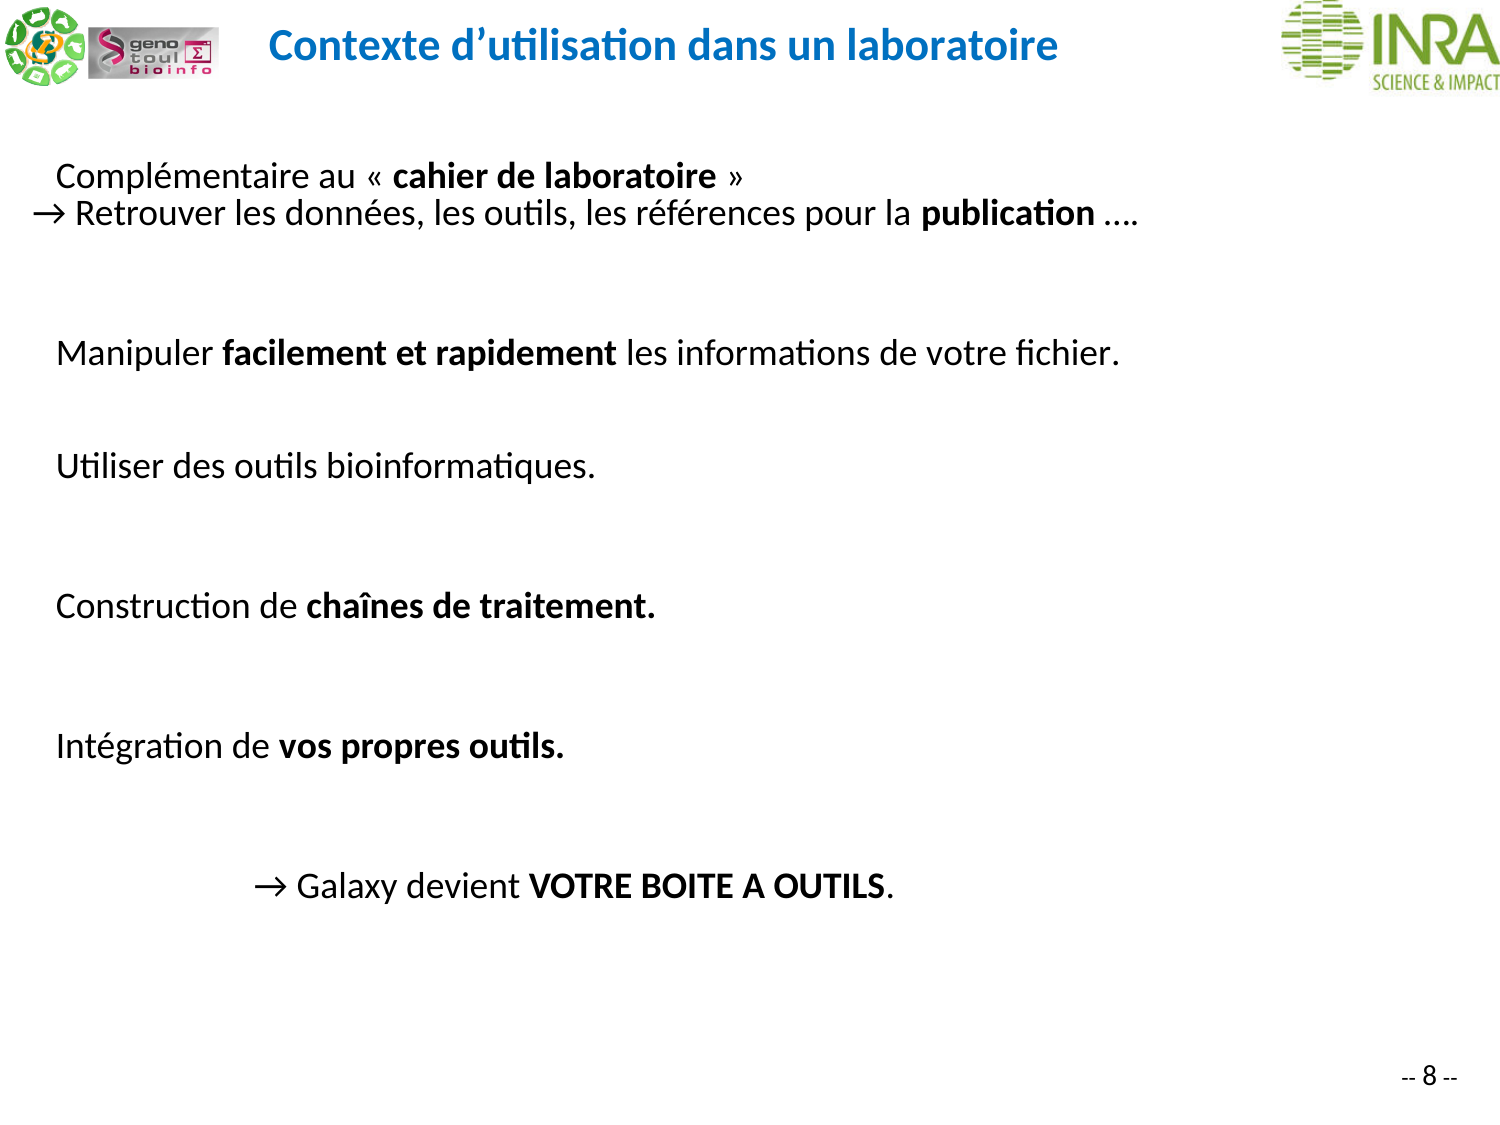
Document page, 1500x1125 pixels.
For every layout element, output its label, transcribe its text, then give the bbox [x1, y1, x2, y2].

text_box Contexte d’utilisation dans un laboratoire [253, 19, 1270, 90]
text_box Complémentaire au « cahier de laboratoire » → Retrouver les données, les outils, les références pour la publication …. Manipuler facilement et rapidement les informations de votre fichier. Utiliser des outils bioinformatiques. Construction de chaînes de traitement. Intégration de vos propres outils. → Galaxy devient VOTRE BOITE A OUTILS. [18, 152, 1500, 915]
picture [88, 27, 219, 79]
picture [1281, 0, 1500, 110]
picture [5, 7, 85, 86]
